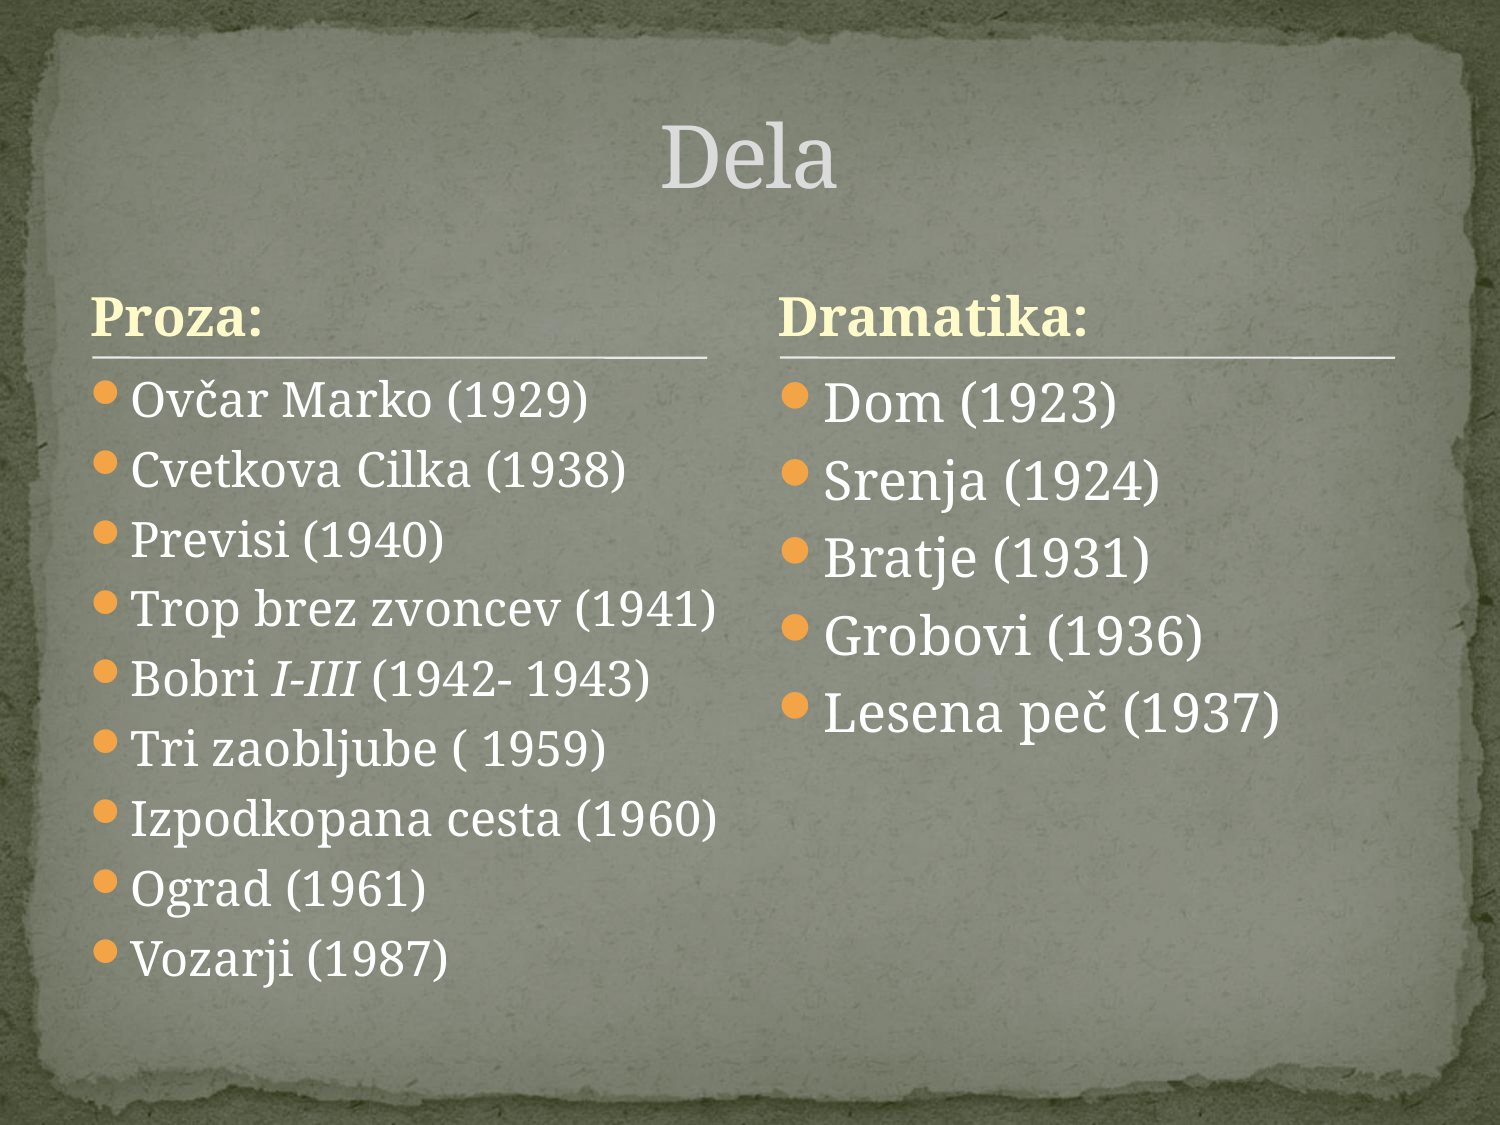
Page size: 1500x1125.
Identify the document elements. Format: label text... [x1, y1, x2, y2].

list Ovčar Marko (1929) Cvetkova Cilka (1938) Previsi (1940) Trop brez zvoncev (1941) Bobri I-III (1942- 1943) Tri zaobljube ( 1959) Izpodkopana cesta (1960) Ograd (1961) Vozarji (1987) [75, 361, 750, 1004]
list Dom (1923) Srenja (1924) Bratje (1931) Grobovi (1936) Lesena peč (1937) [762, 361, 1426, 1004]
picture [0, 0, 1500, 1125]
title Dela [75, 25, 1425, 213]
list Proza: [75, 229, 738, 355]
list Dramatika: [762, 229, 1426, 355]
